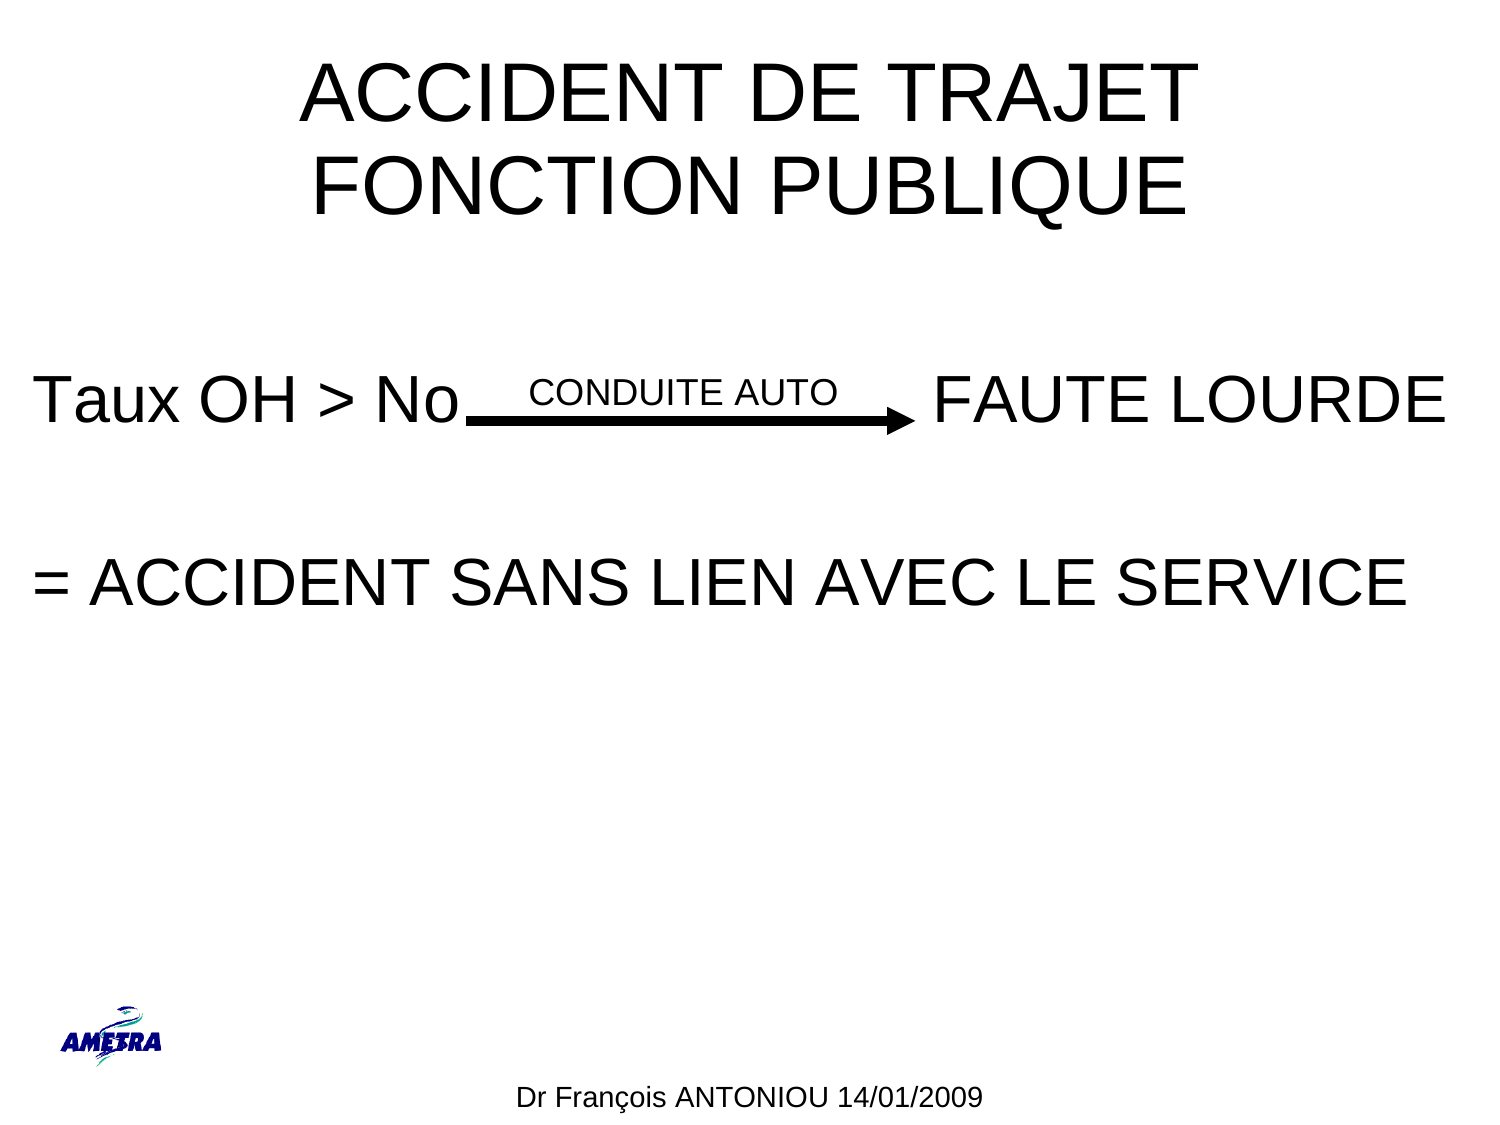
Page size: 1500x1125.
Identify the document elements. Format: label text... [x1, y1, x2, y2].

list Taux OH > No FAUTE LOURDE = ACCIDENT SANS LIEN AVEC LE SERVICE [17, 262, 1471, 1005]
text_box CONDUITE AUTO [513, 360, 880, 422]
picture [41, 984, 184, 1093]
title ACCIDENT DE TRAJET FONCTION PUBLIQUE [75, 31, 1426, 247]
